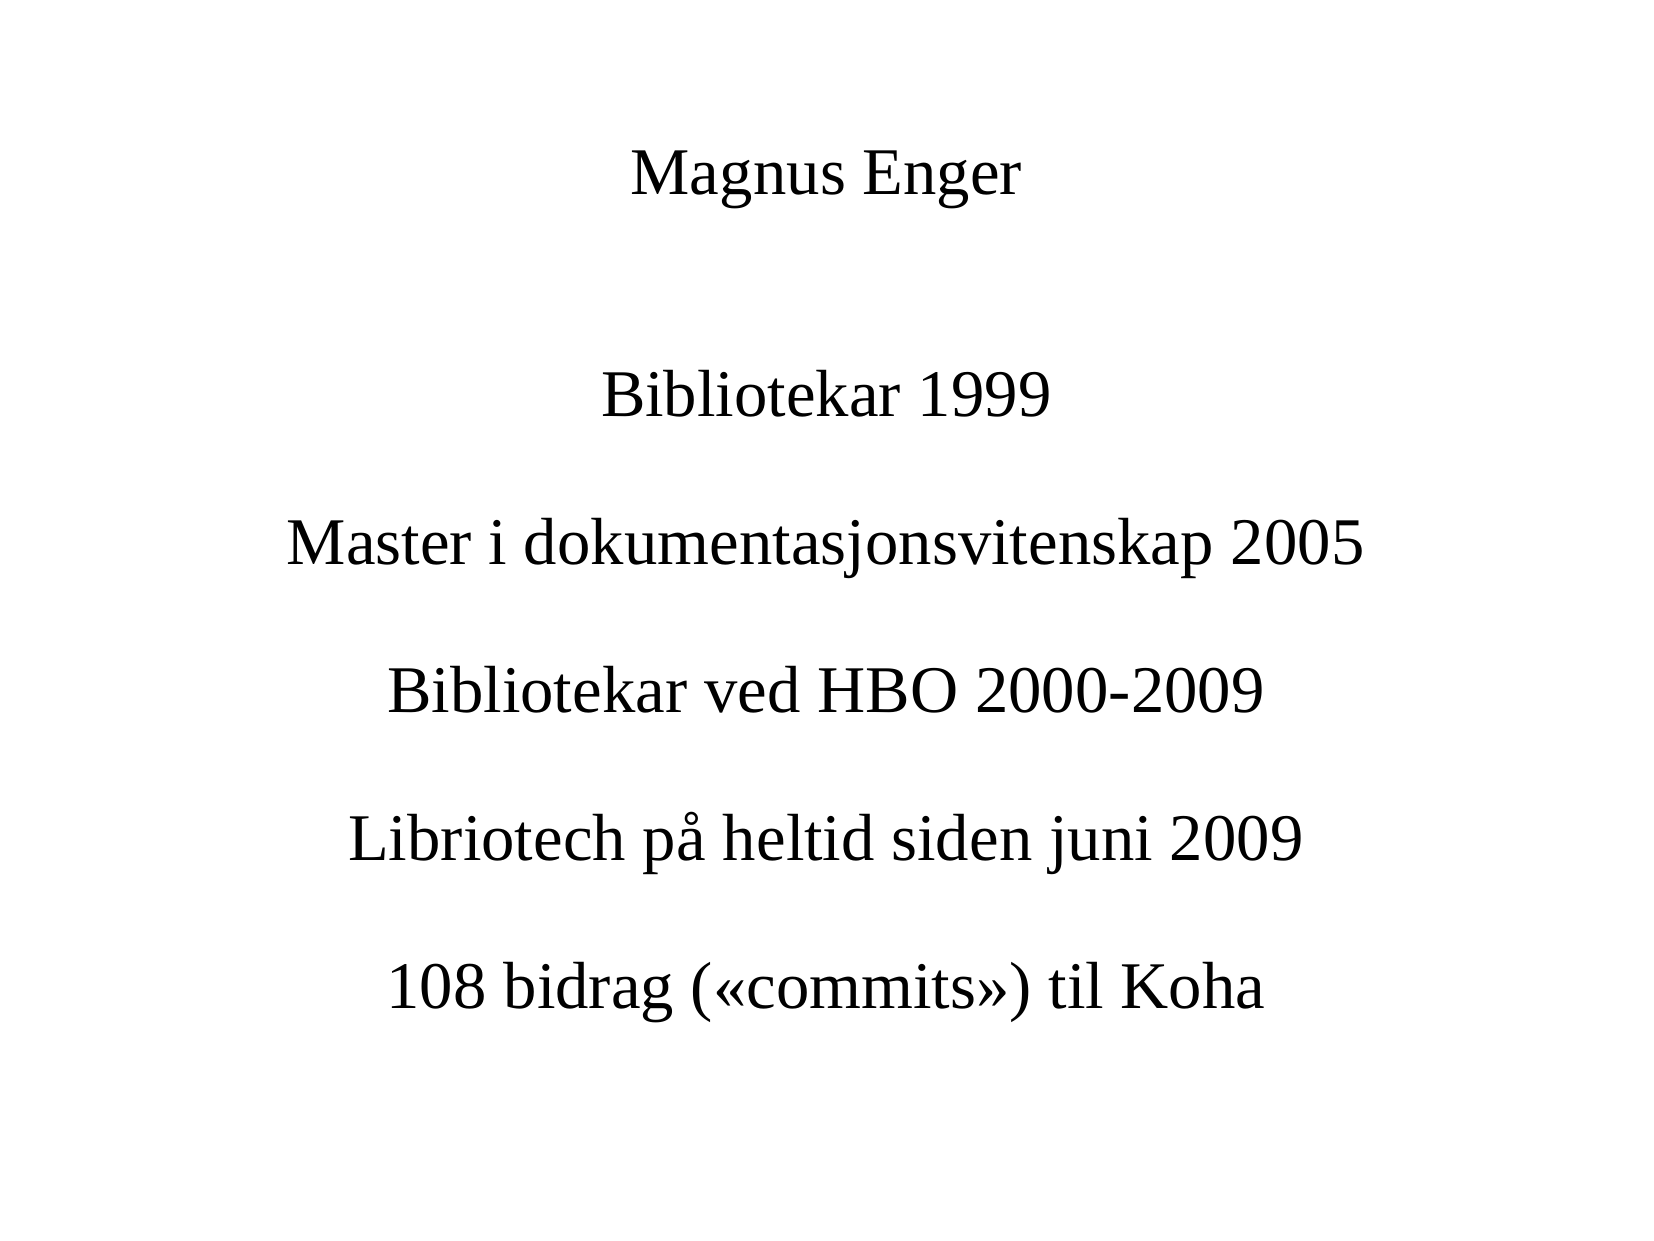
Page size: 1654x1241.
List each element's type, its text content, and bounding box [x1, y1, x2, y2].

subtitle Magnus Enger Bibliotekar 1999 Master i dokumentasjonsvitenskap 2005 Bibliotekar ved HBO 2000-2009 Libriotech på heltid siden juni 2009 108 bidrag («commits») til Koha [82, 56, 1571, 1102]
